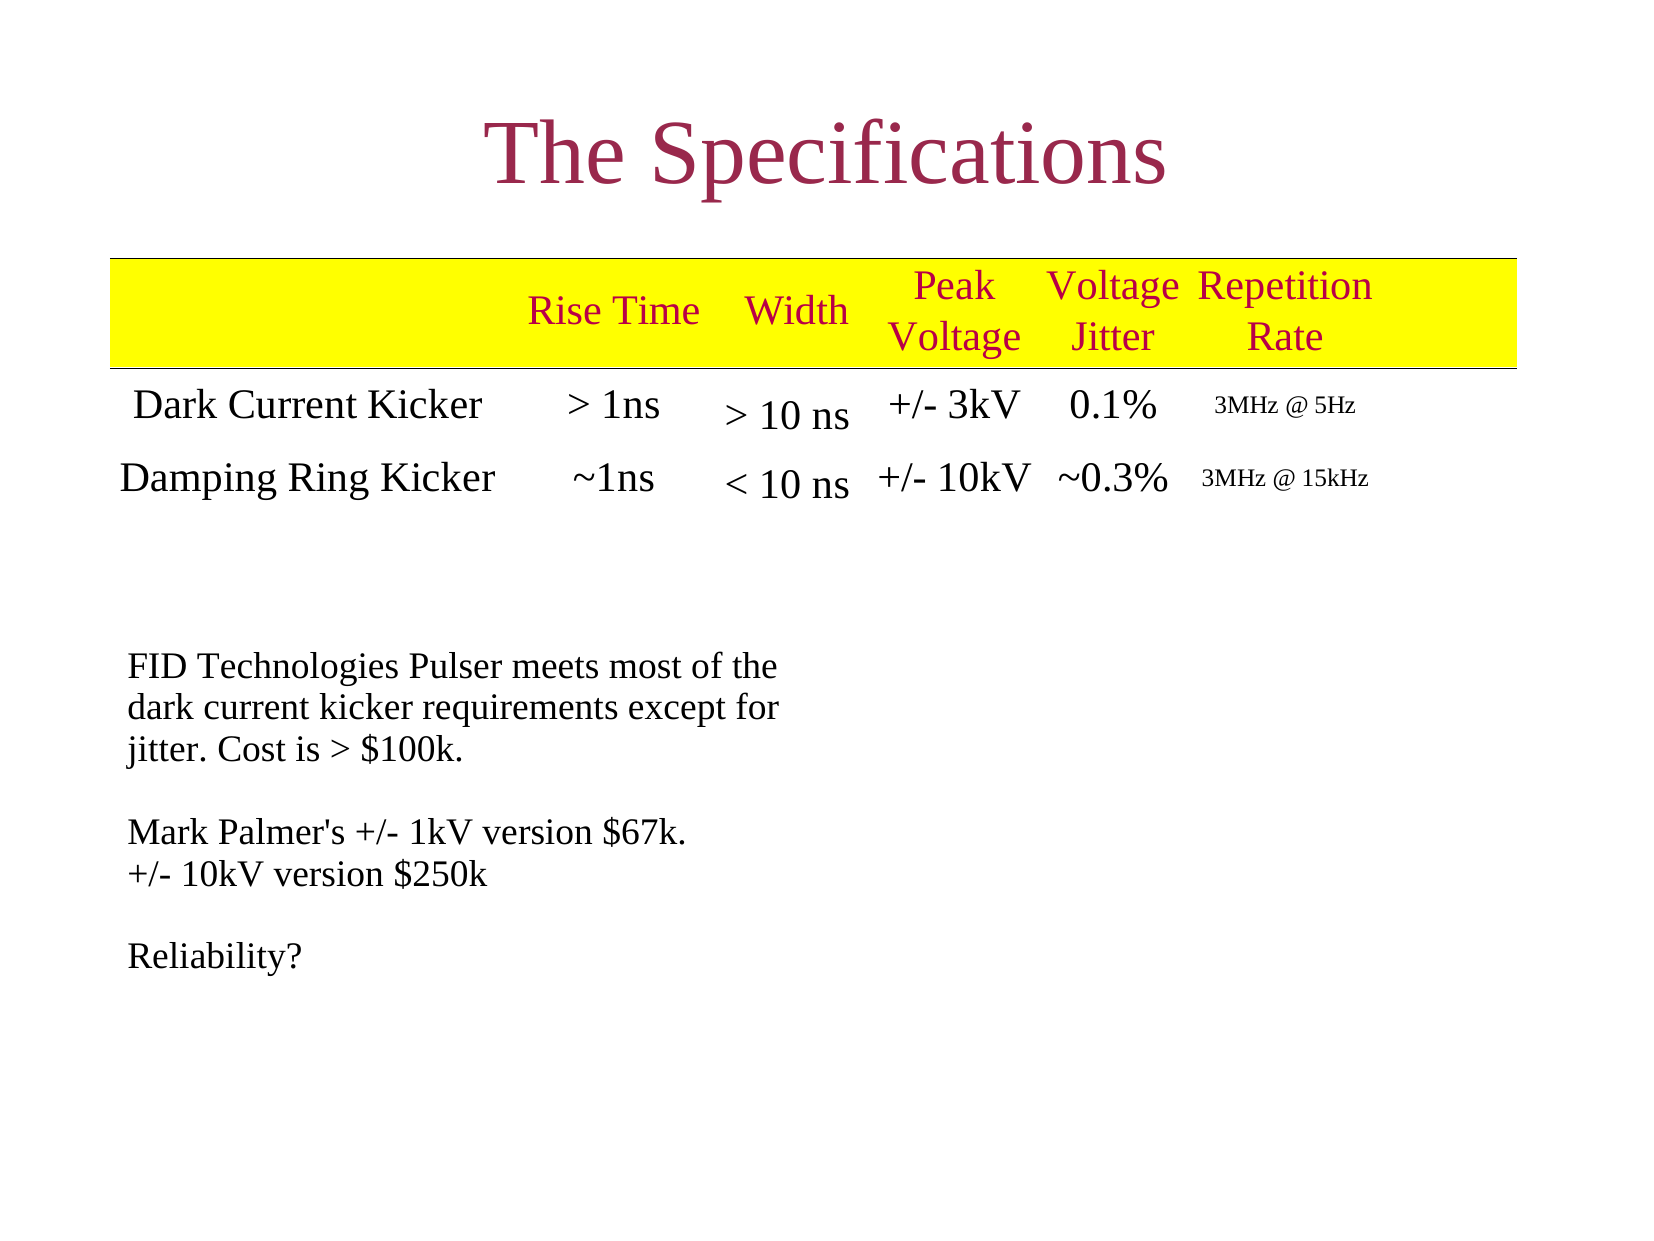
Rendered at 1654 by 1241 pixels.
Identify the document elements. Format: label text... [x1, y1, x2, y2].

text_box FID Technologies Pulser meets most of the dark current kicker requirements except for jitter. Cost is > $100k. Mark Palmer's +/- 1kV version $67k. +/- 10kV version $250k Reliability? [112, 637, 826, 1017]
title The Specifications [82, 49, 1571, 257]
chart [109, 255, 1520, 1051]
